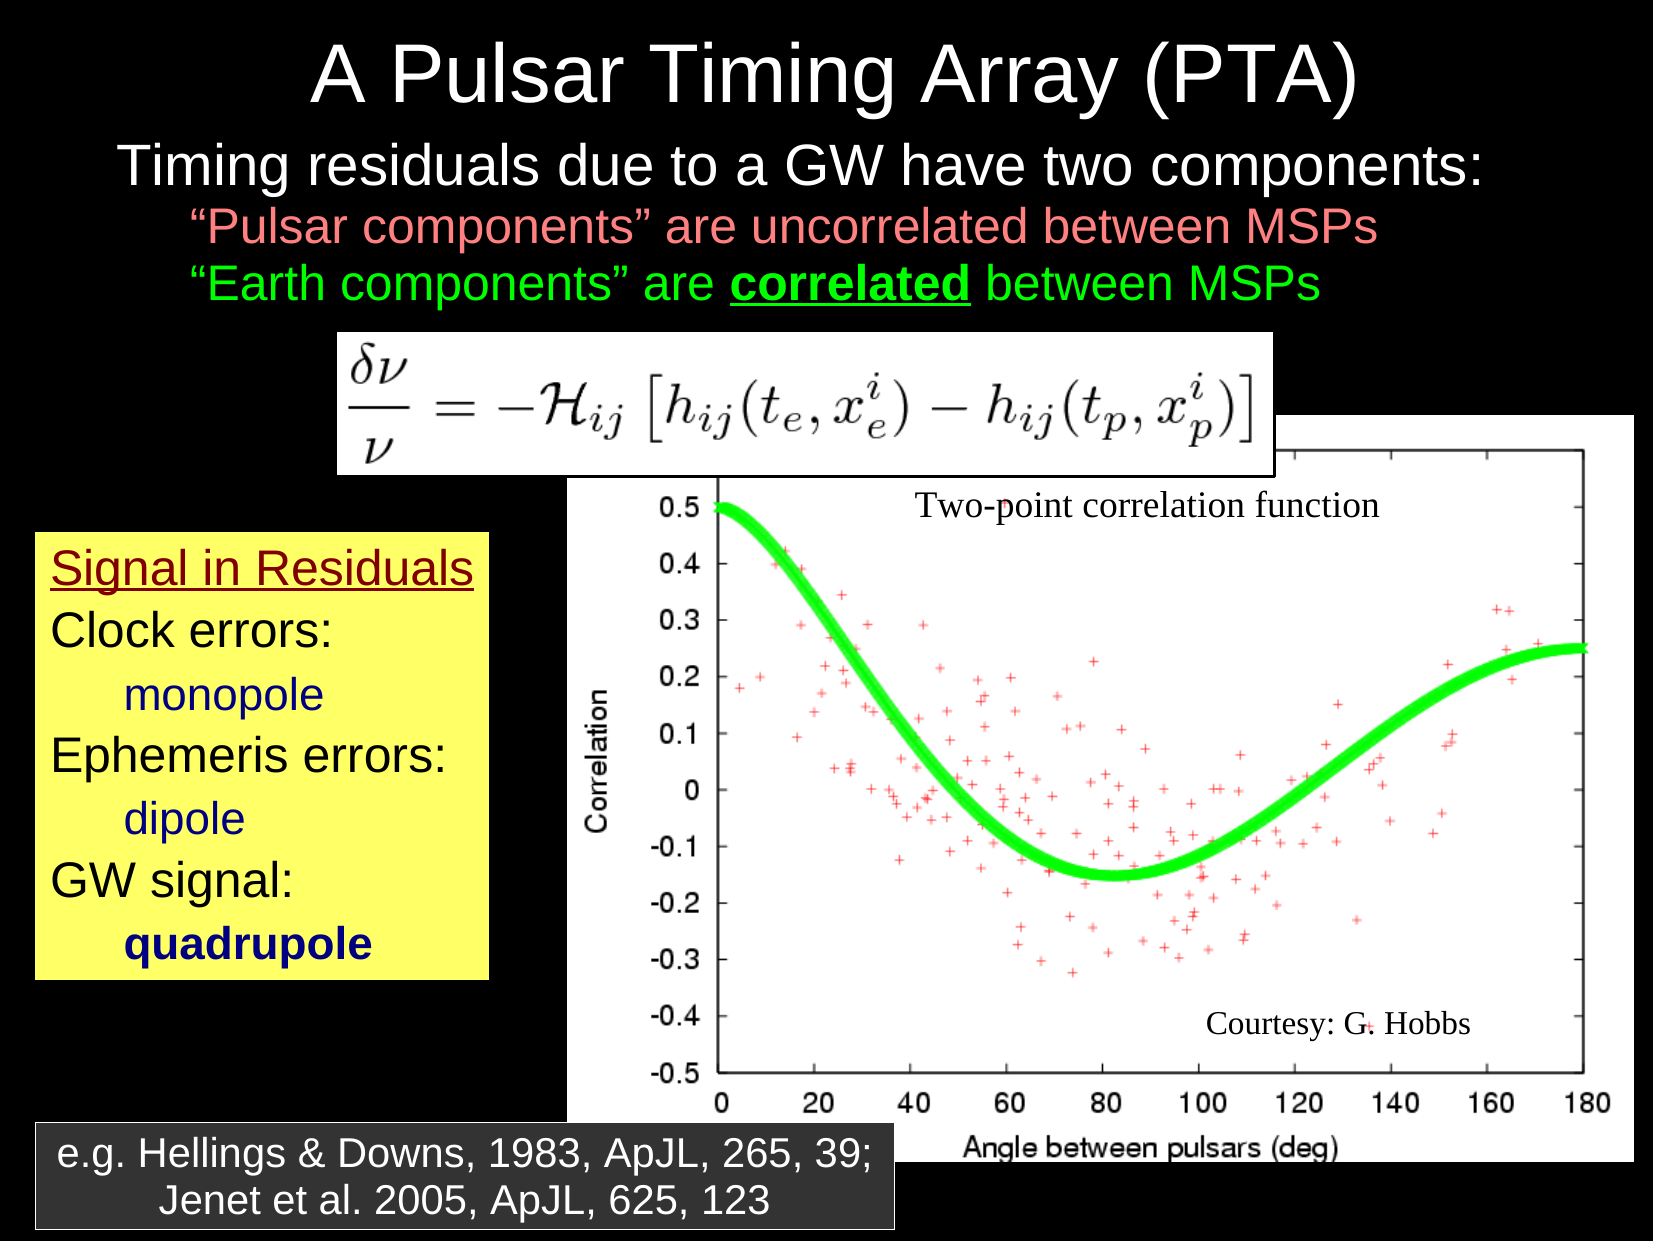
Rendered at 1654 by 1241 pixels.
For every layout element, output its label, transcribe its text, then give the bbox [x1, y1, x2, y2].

picture [336, 332, 1273, 476]
text_box e.g. Hellings & Downs, 1983, ApJL, 265, 39; Jenet et al. 2005, ApJL, 625, 123 [35, 1122, 895, 1230]
text_box Courtesy: G. Hobbs [1205, 1004, 1472, 1042]
title A Pulsar Timing Array (PTA) [58, 27, 1613, 121]
text_box Signal in Residuals Clock errors: monopole Ephemeris errors: dipole GW signal: quadrupole [33, 530, 491, 982]
picture [567, 415, 1634, 1162]
text_box Two-point correlation function [914, 483, 1378, 526]
text_box Timing residuals due to a GW have two components: “Pulsar components” are uncorrelated between MSPs “Earth components” are correlated between MSPs [116, 132, 1508, 312]
